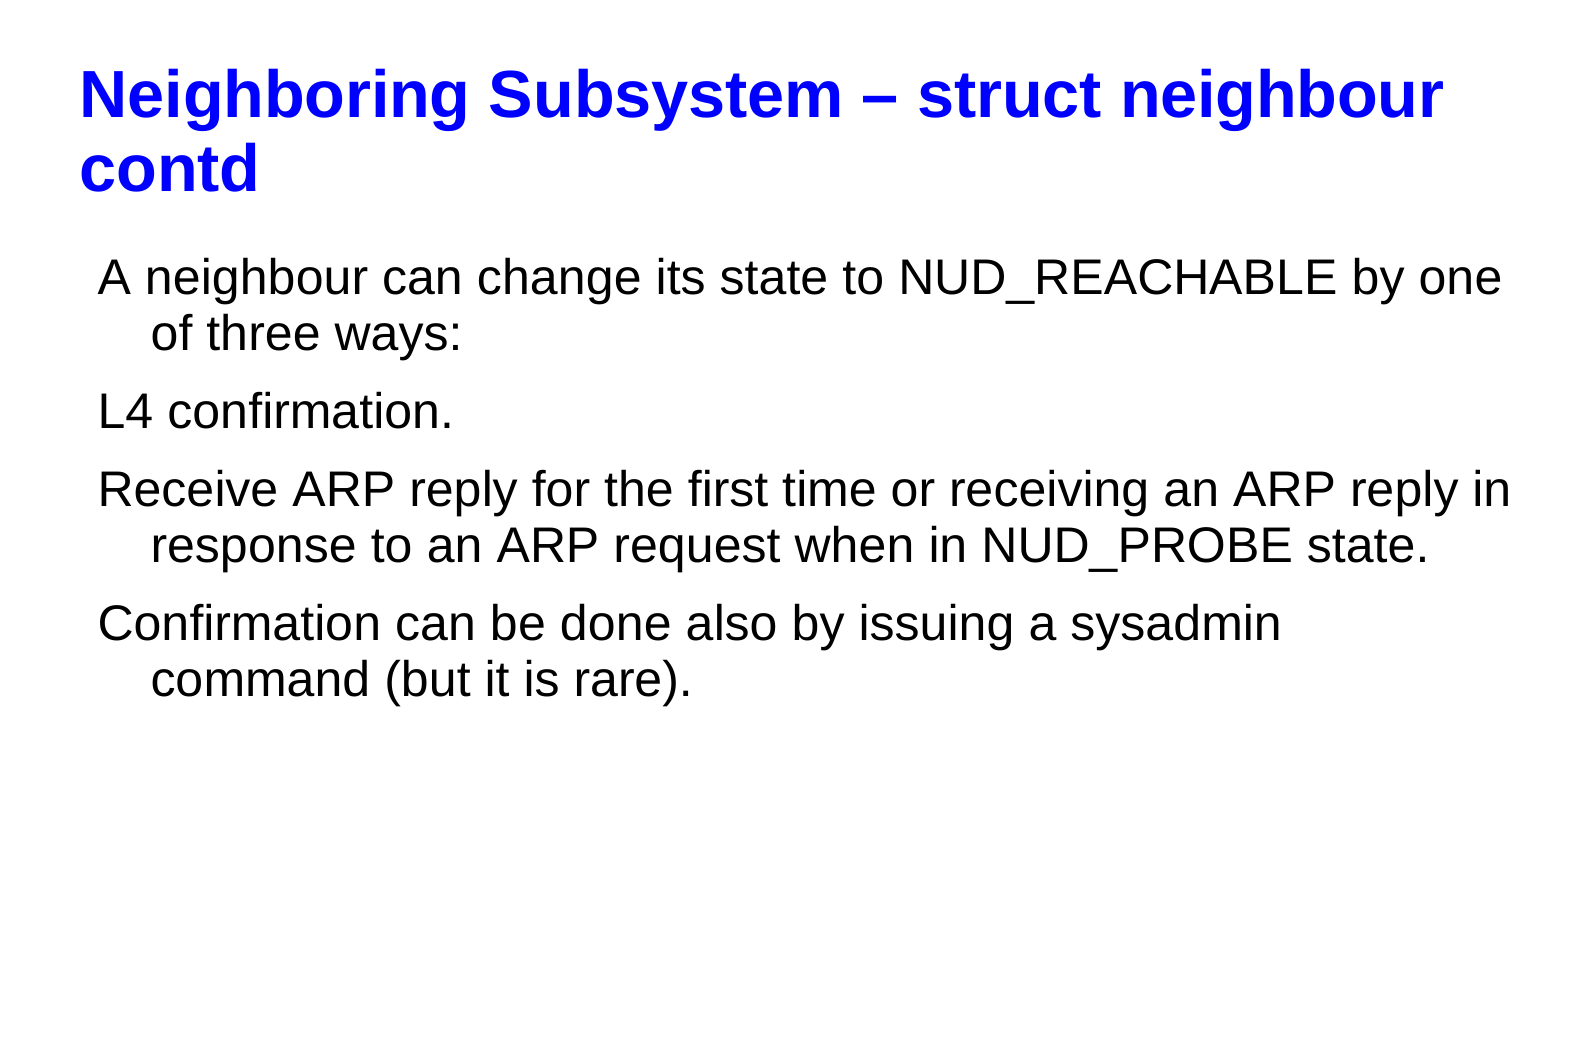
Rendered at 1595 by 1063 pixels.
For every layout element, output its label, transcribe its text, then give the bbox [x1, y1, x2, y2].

list A neighbour can change its state to NUD_REACHABLE by one of three ways: L4 confirmation. Receive ARP reply for the first time or receiving an ARP reply in response to an ARP request when in NUD_PROBE state. Confirmation can be done also by issuing a sysadmin command (but it is rare). [79, 248, 1515, 936]
title Neighboring Subsystem – struct neighbour contd [79, 45, 1515, 217]
